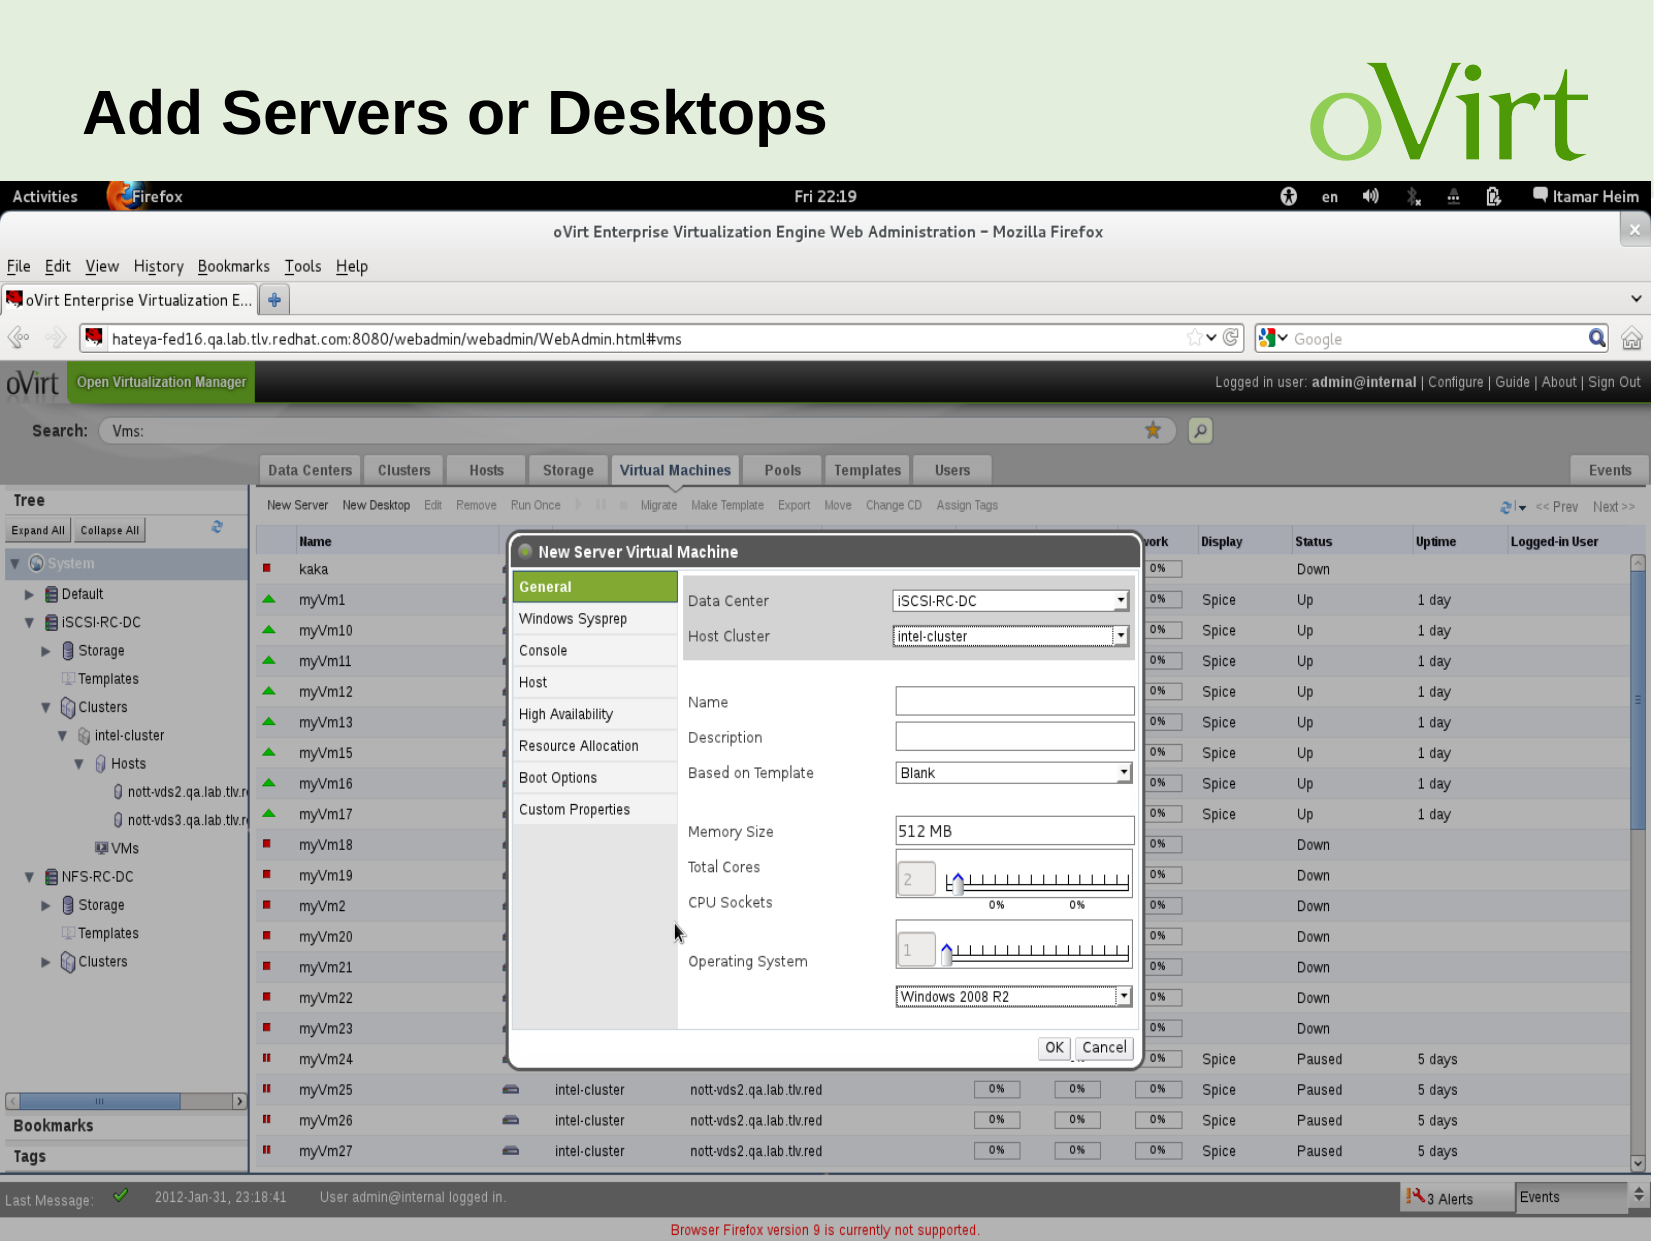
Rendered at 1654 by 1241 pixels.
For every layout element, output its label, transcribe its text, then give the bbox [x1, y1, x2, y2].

picture [0, 181, 1651, 1241]
title Add Servers or Desktops [82, 37, 1571, 181]
